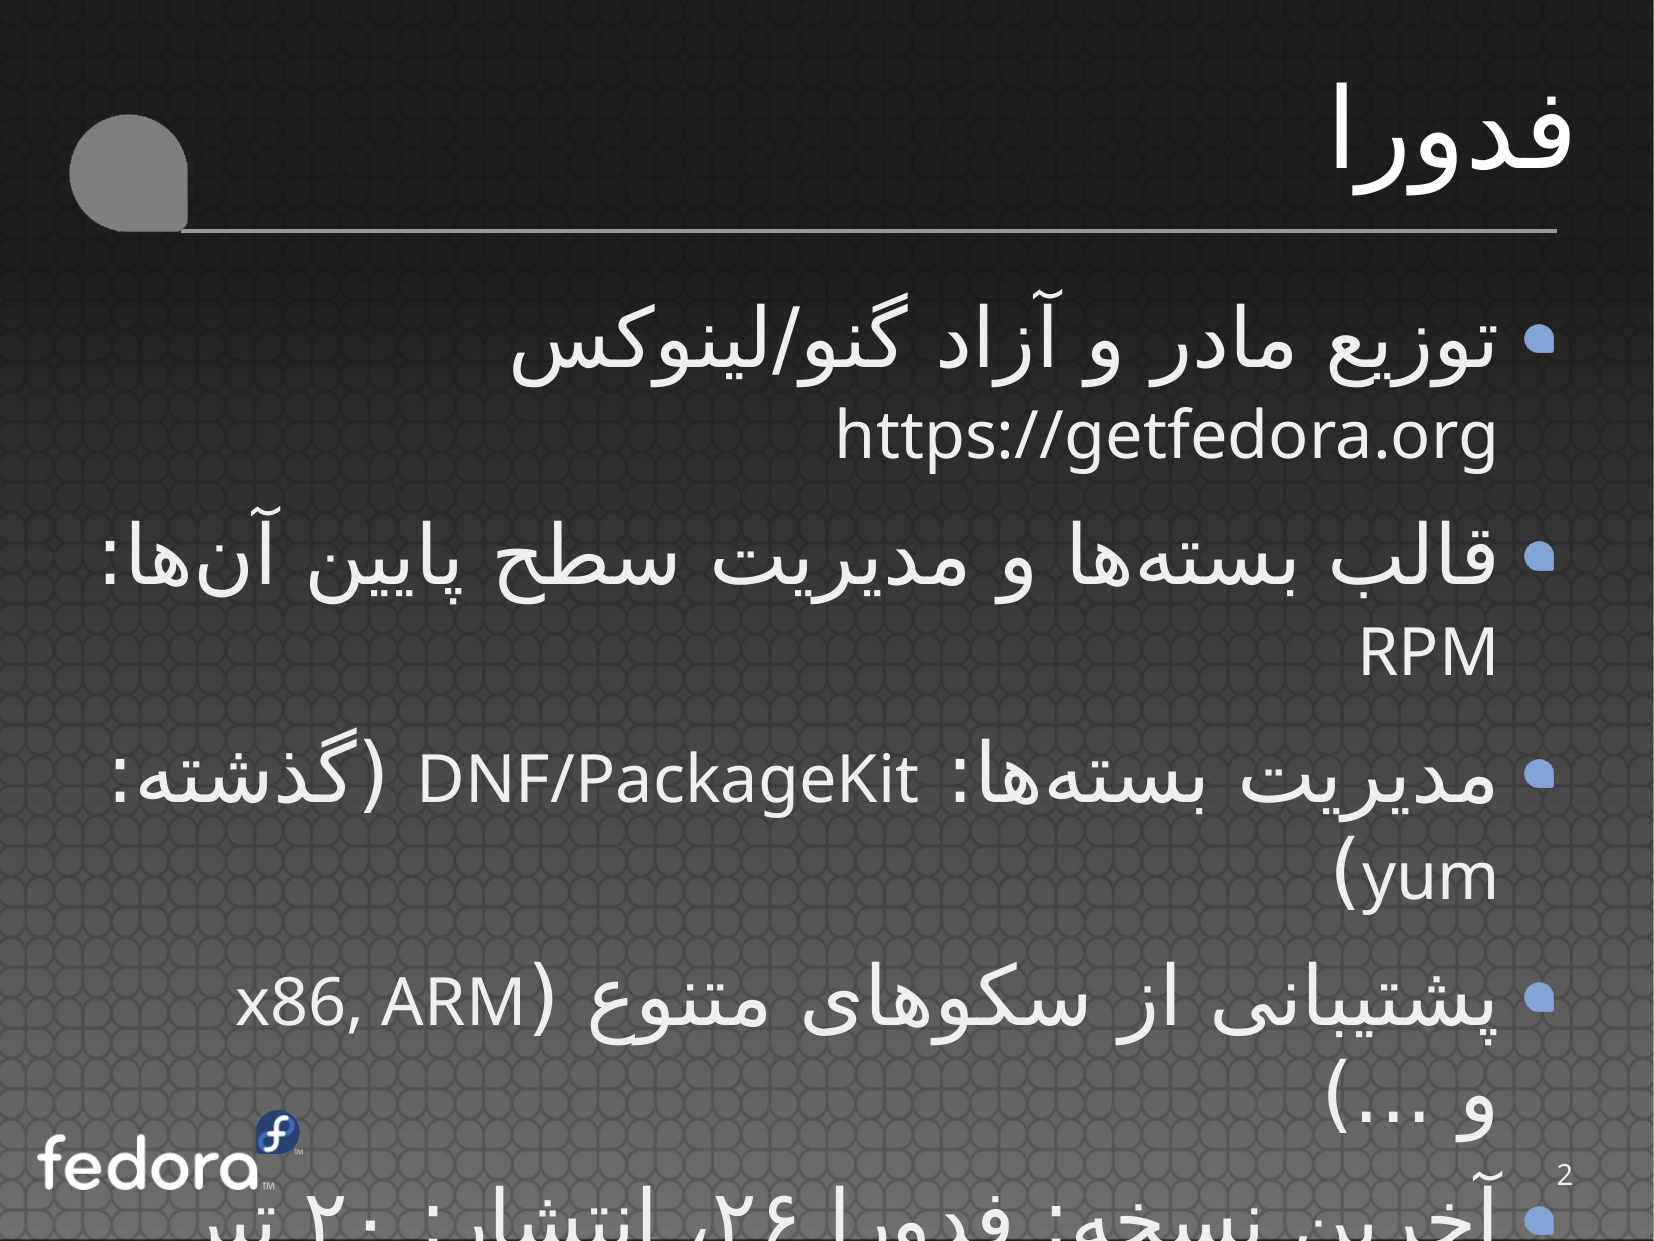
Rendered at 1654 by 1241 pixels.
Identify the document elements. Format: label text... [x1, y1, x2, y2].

picture [1083, 1228, 1097, 1240]
picture [990, 1217, 1001, 1228]
list توزیع مادر و آزاد گنو/لینوکس https://getfedora.org قالب بسته‌ها و مدیریت سطح پایین آن‌ها: RPM مدیریت بسته‌ها: DNF/PackageKit (گذشته: yum) پشتیبانی از سکوهای متنوع (x86, ARM و ...) آخرین نسخه: فدورا ۲۶، انتشار: ۲۰ تیر ۱۳۹۶ پشتیبانی شده توسط ردهت برخی توزیع‌های مشتق شده: RHEL, CentOS, Korora و ... [82, 290, 1571, 1168]
title فدورا [90, 35, 1579, 224]
picture [0, 0, 1654, 1241]
picture [1142, 1236, 1150, 1241]
picture [906, 1231, 918, 1241]
